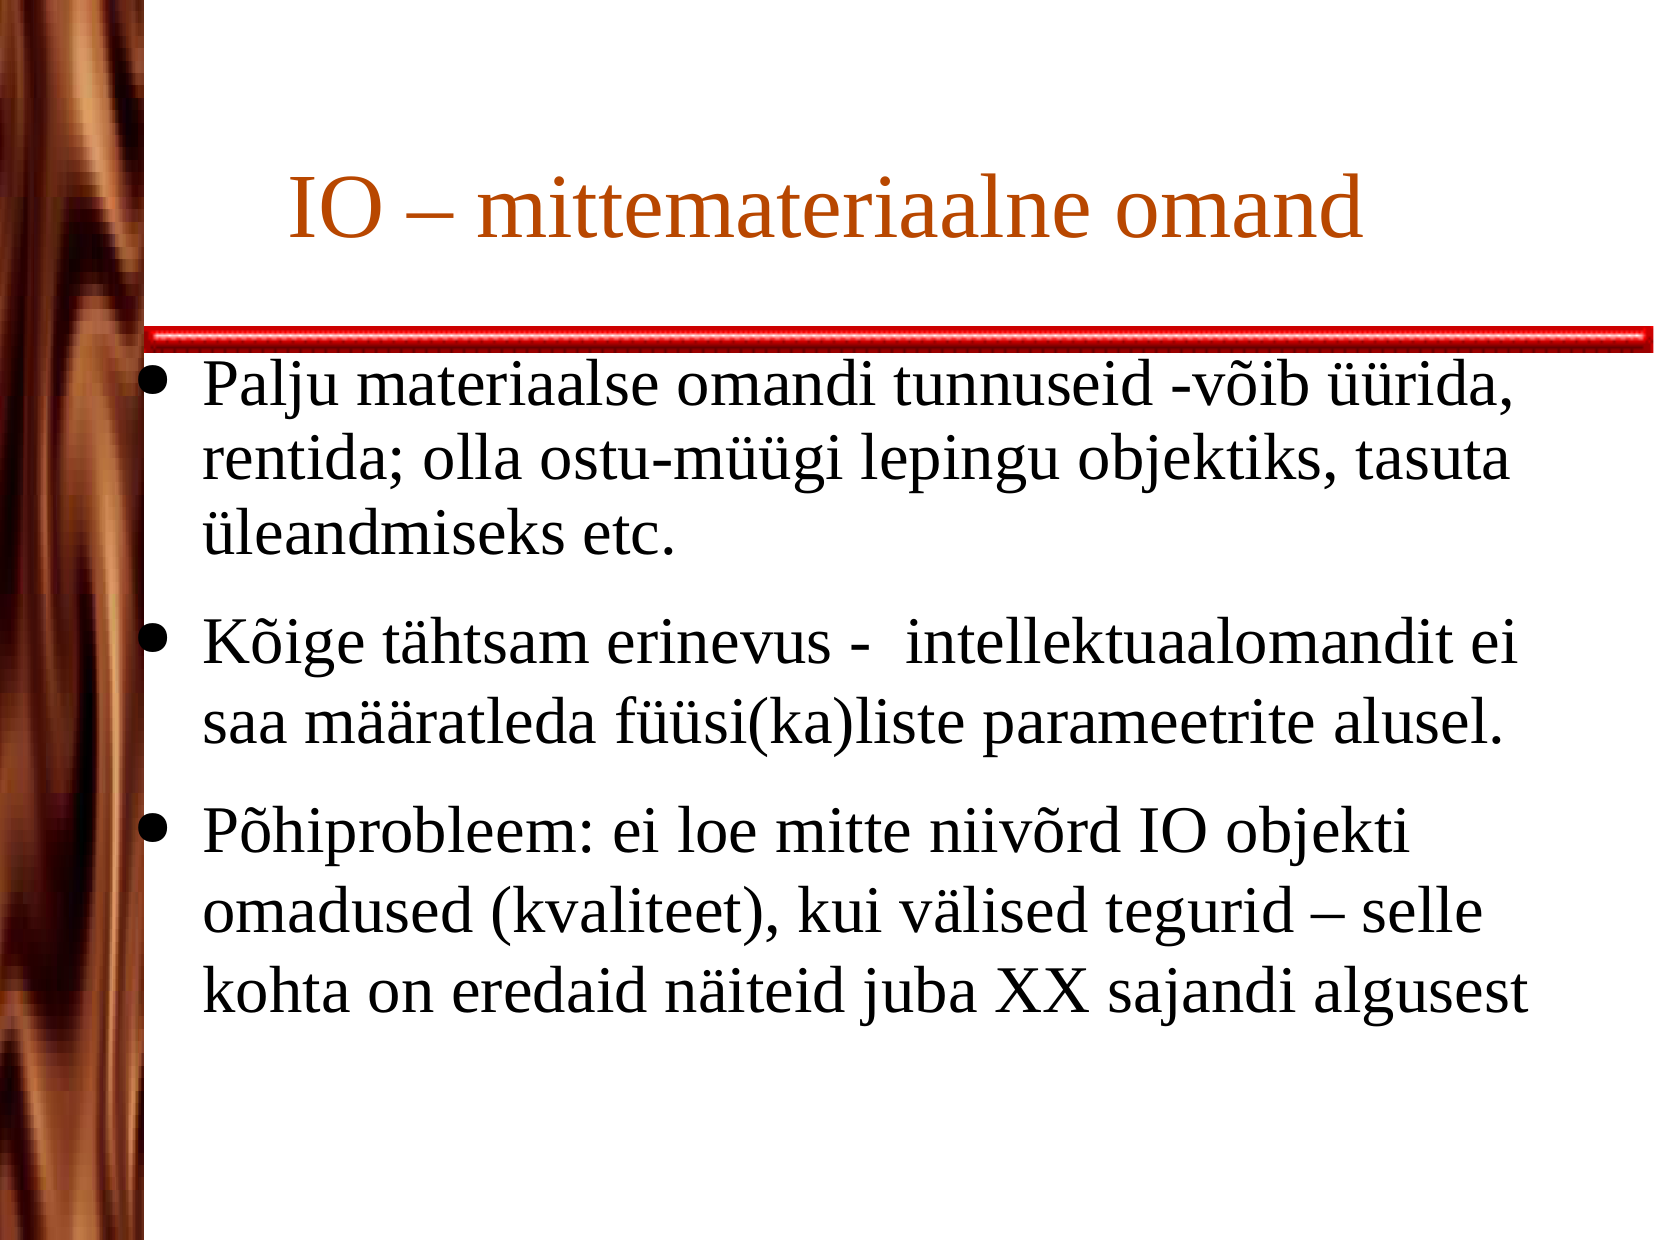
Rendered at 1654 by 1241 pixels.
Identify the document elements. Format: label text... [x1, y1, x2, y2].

picture [0, 0, 1654, 1240]
title IO – mittemateriaalne omand [121, 100, 1533, 312]
list Palju materiaalse omandi tunnuseid -võib üürida, rentida; olla ostu-müügi lepingu objektiks, tasuta üleandmiseks etc. Kõige tähtsam erinevus - intellektuaalomandit ei saa määratleda füüsi(ka)liste parameetrite alusel. Põhiprobleem: ei loe mitte niivõrd IO objekti omadused (kvaliteet), kui välised tegurid – selle kohta on eredaid näiteid juba XX sajandi algusest [121, 344, 1533, 1126]
